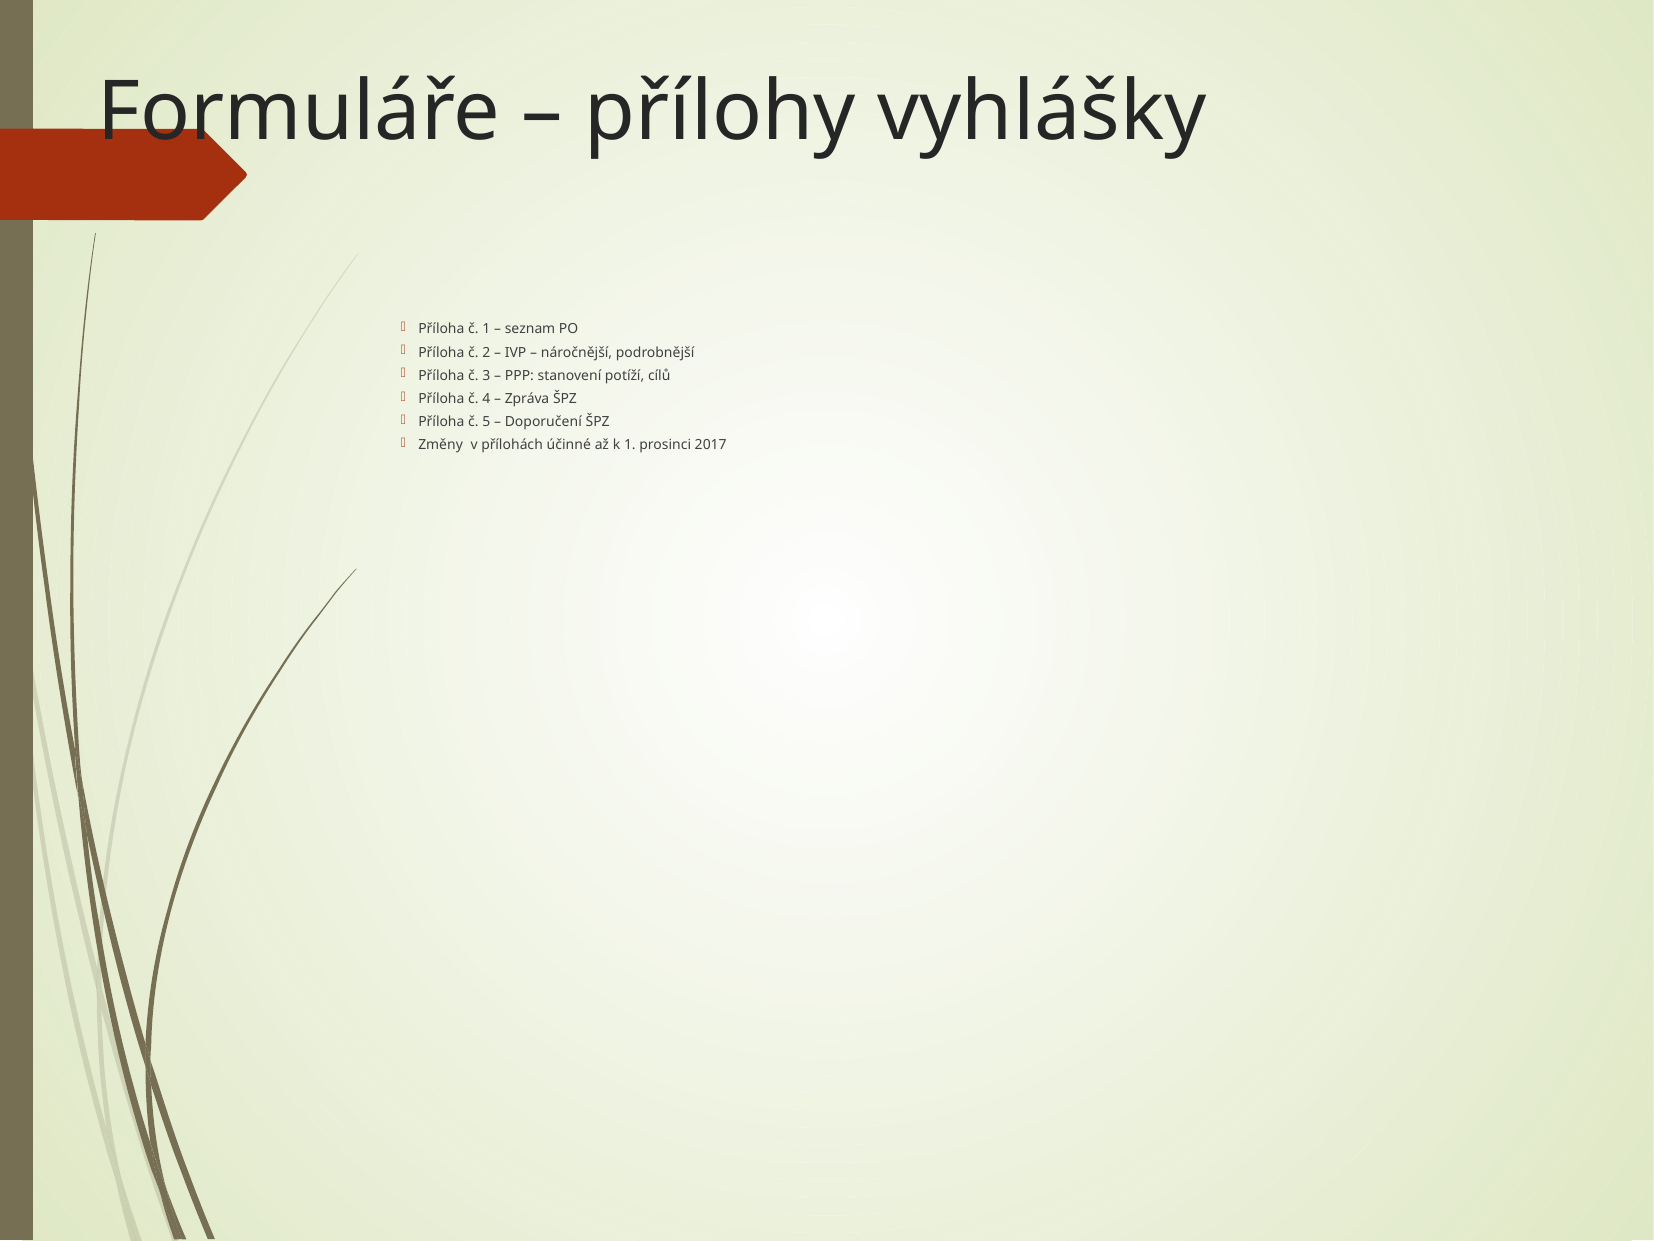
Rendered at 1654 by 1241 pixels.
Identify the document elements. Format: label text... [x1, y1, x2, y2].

list Příloha č. 1 – seznam PO Příloha č. 2 – IVP – náročnější, podrobnější Příloha č. 3 – PPP: stanovení potíží, cílů Příloha č. 4 – Zpráva ŠPZ Příloha č. 5 – Doporučení ŠPZ Změny v přílohách účinné až k 1. prosinci 2017 [0, 290, 1489, 1010]
title Formuláře – přílohy vyhlášky [0, 49, 1489, 257]
